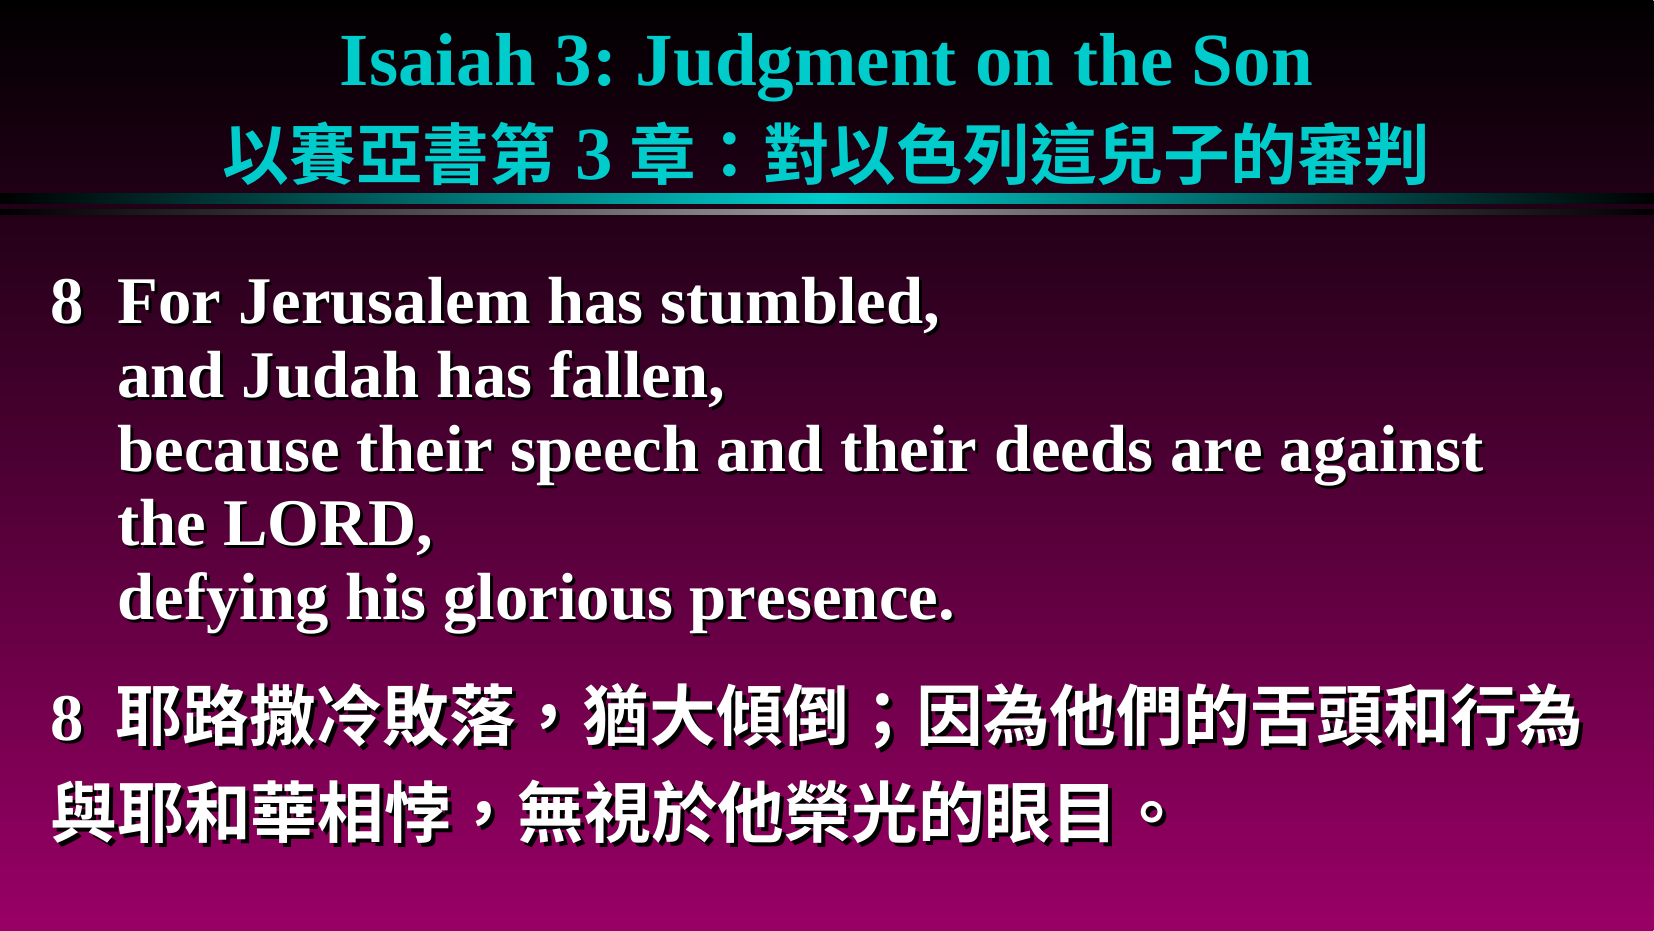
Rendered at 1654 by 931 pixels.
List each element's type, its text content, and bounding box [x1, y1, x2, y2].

title Isaiah 3: Judgment on the Son 以賽亞書第3章：對以色列這兒子的審判 [117, 18, 1537, 199]
text_box 8 For Jerusalem has stumbled, and Judah has fallen, because their speech and their deeds are against the Lord, defying his glorious presence. 8 耶路撒冷敗落，猶大傾倒；因為他們的舌頭和行為與耶和華相悖，無視於他榮光的眼目。 [35, 256, 1612, 910]
